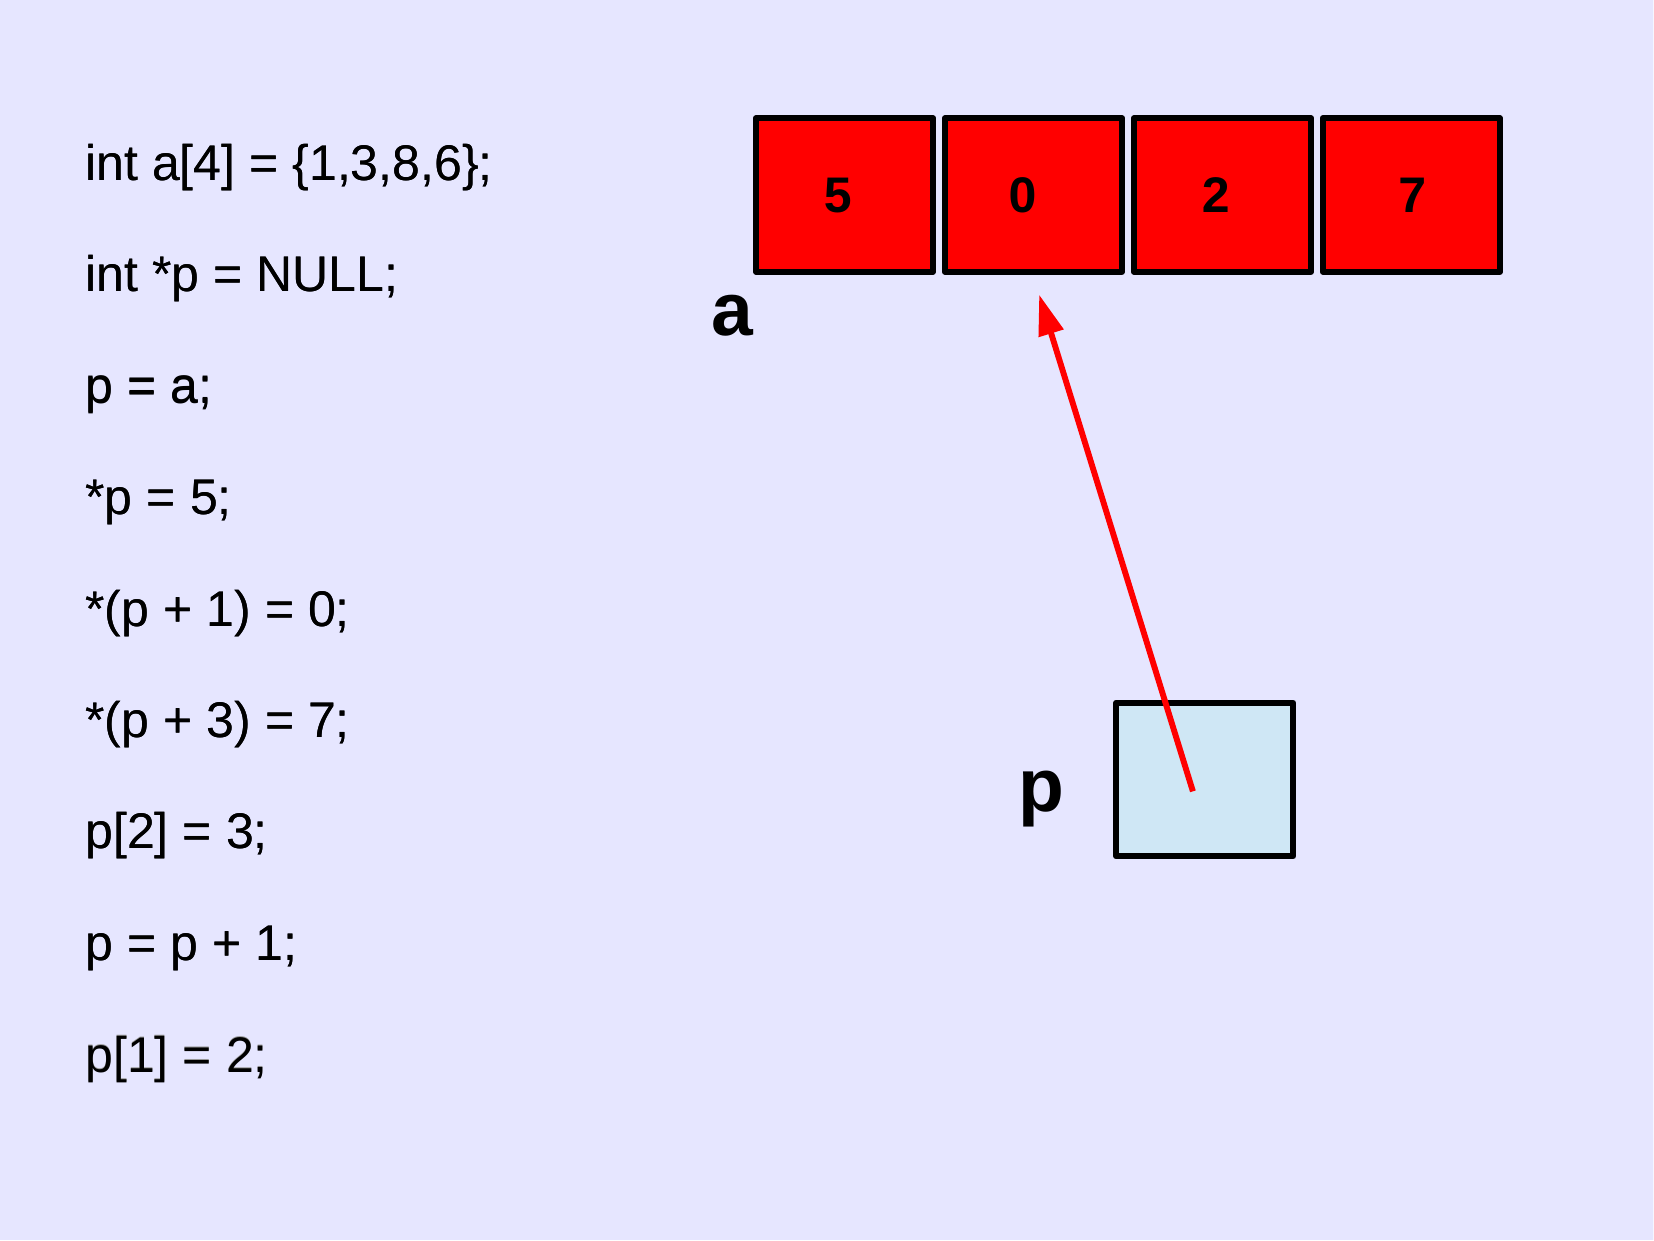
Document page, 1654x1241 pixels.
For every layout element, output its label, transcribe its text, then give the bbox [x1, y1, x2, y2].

text_box 2 [1187, 159, 1245, 233]
text_box p [1003, 736, 1193, 835]
text_box [1133, 118, 1312, 272]
text_box int a[4] = {1,3,8,6}; int *p = NULL; p = a; *p = 5; *(p + 1) = 0; *(p + 3) = 7; p[2] = 3; p = p + 1; p[1] = 2; [70, 127, 721, 1202]
text_box [944, 118, 1123, 272]
text_box [1322, 118, 1501, 272]
text_box [1116, 702, 1294, 857]
text_box 7 [1383, 159, 1441, 231]
text_box p [1180, 736, 1193, 778]
text_box [1116, 702, 1172, 736]
text_box [755, 118, 934, 272]
text_box 0 [993, 159, 1052, 231]
text_box 5 [809, 159, 867, 231]
text_box a [721, 259, 756, 359]
